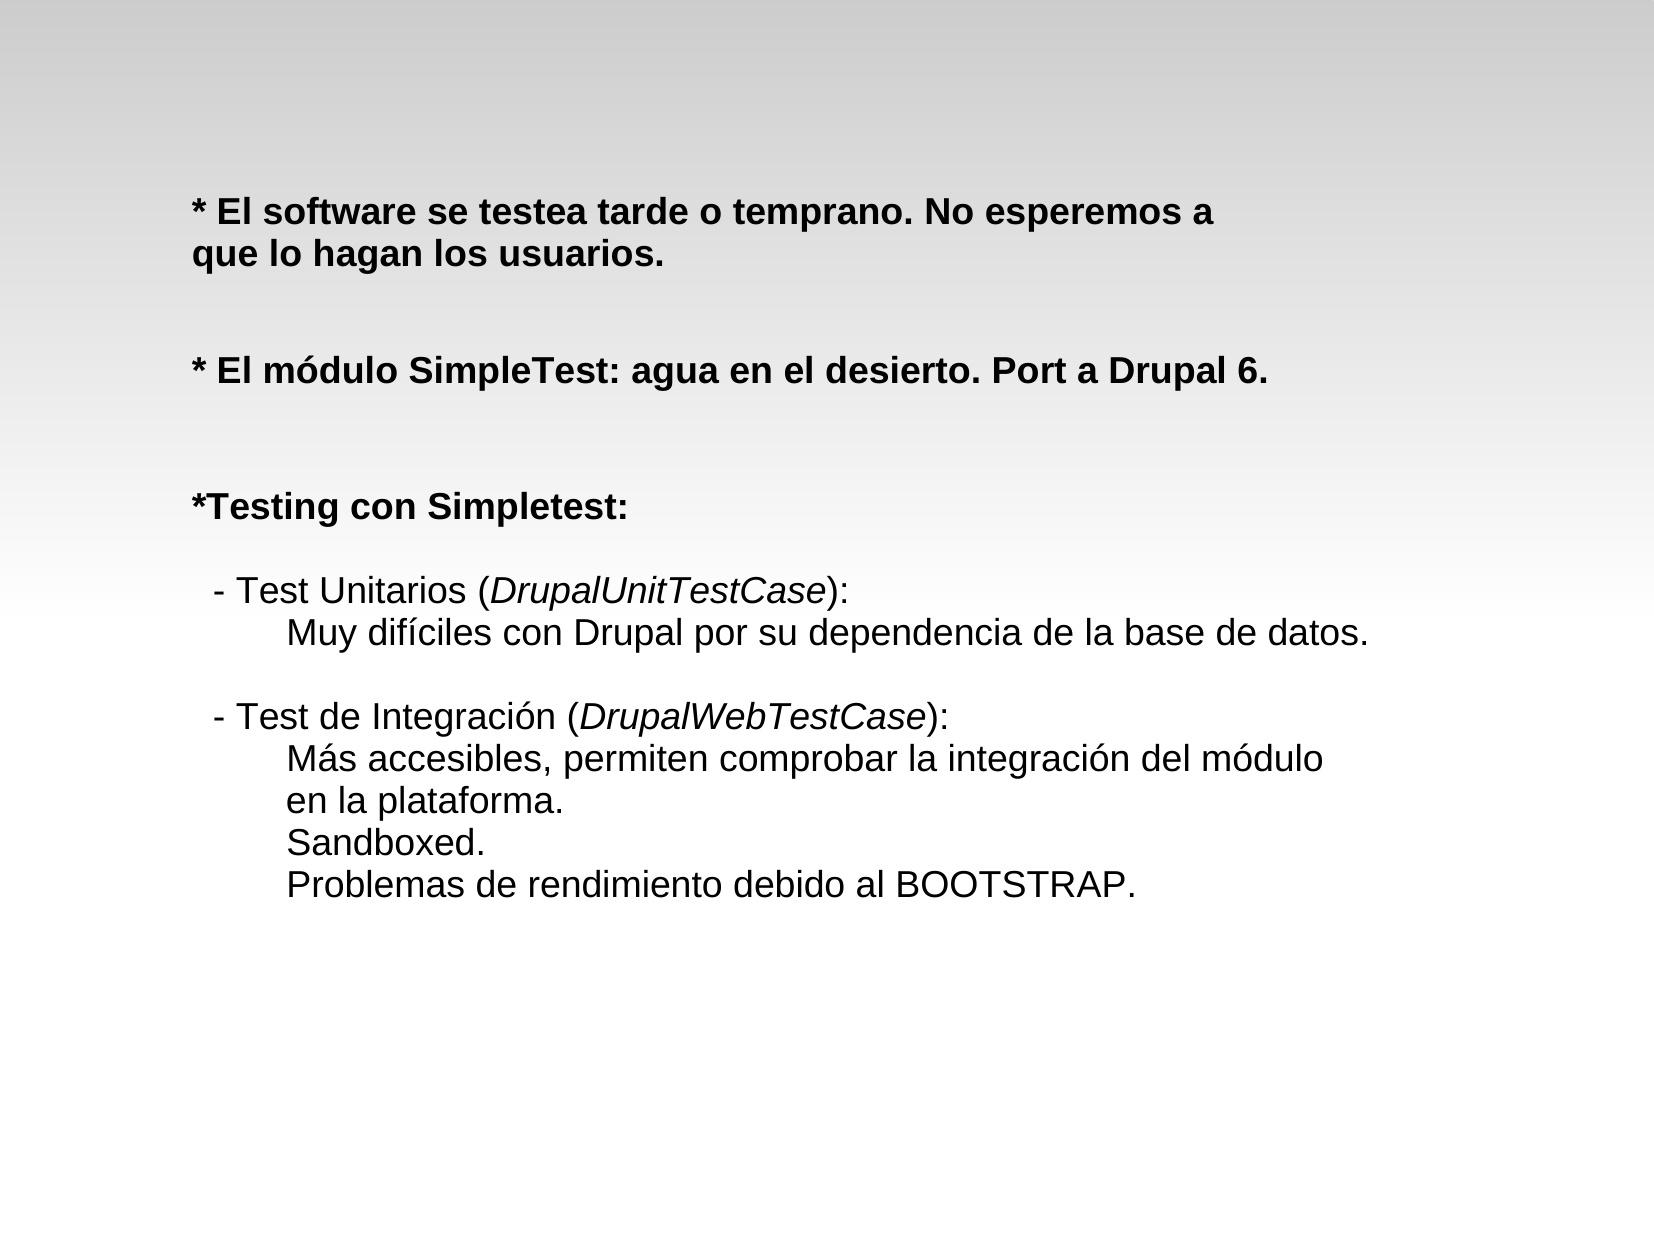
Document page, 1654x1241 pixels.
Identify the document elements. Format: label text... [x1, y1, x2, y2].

text_box * El módulo SimpleTest: agua en el desierto. Port a Drupal 6. [177, 342, 1359, 400]
text_box * El software se testea tarde o temprano. No esperemos a que lo hagan los usuarios. [177, 183, 1300, 282]
text_box *Testing con Simpletest: - Test Unitarios (DrupalUnitTestCase): Muy difíciles con Drupal por su dependencia de la base de datos. - Test de Integración (DrupalWebTestCase): Más accesibles, permiten comprobar la integración del módulo en la plataforma. Sandboxed. Problemas de rendimiento debido al BOOTSTRAP. [177, 478, 1388, 914]
